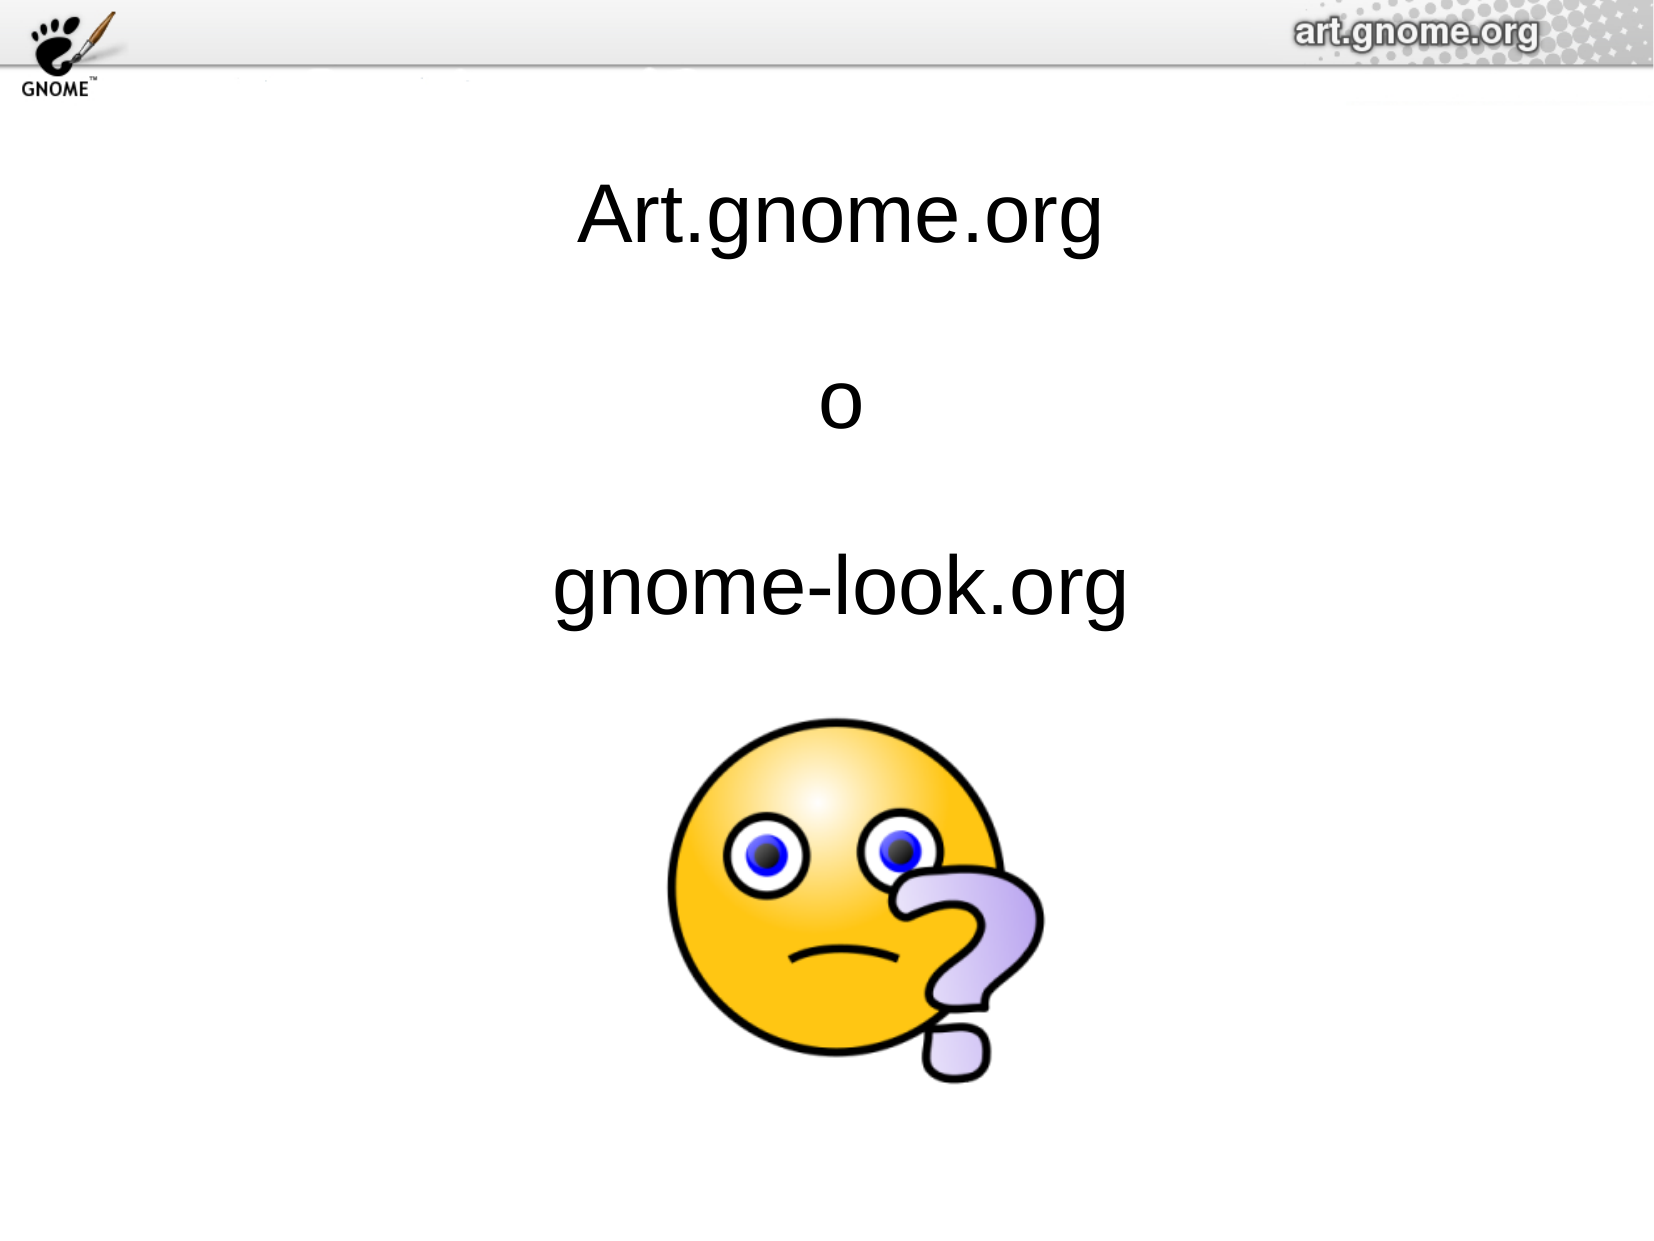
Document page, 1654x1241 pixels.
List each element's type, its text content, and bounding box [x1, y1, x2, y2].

text_box Art.gnome.org o gnome-look.org [537, 159, 1146, 640]
picture [578, 667, 1079, 1168]
picture [0, 0, 1654, 112]
